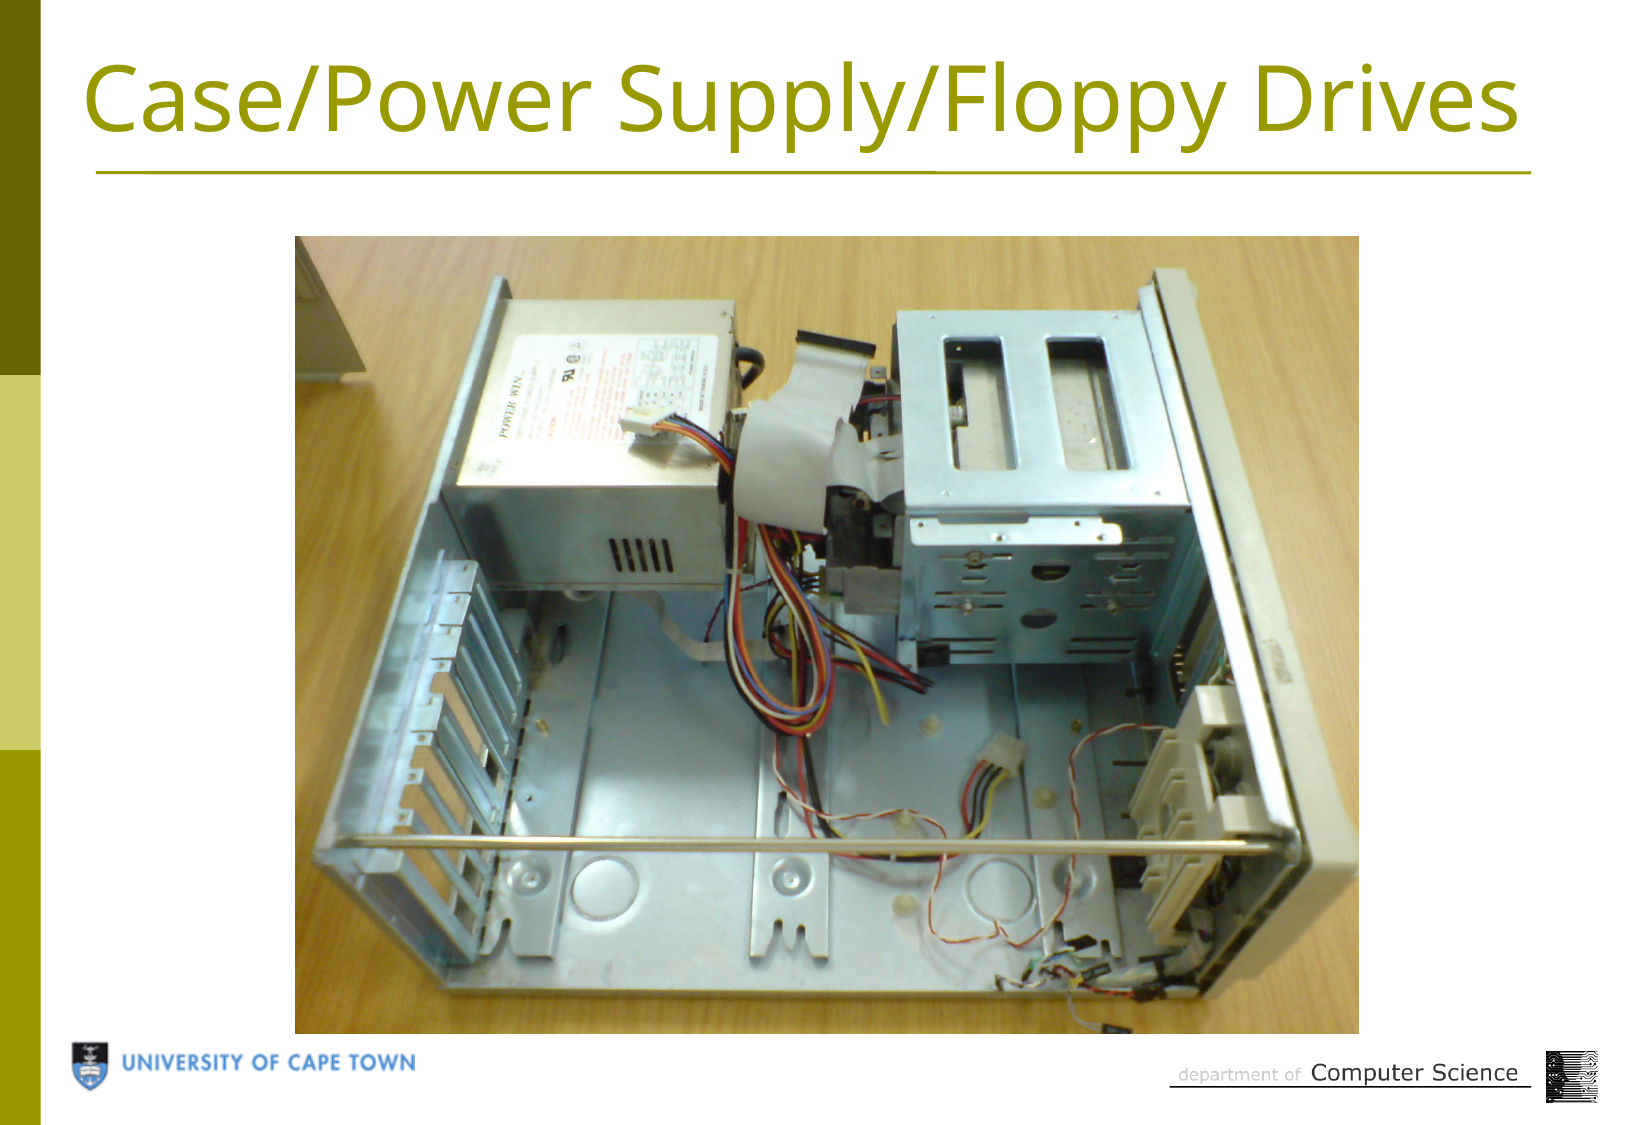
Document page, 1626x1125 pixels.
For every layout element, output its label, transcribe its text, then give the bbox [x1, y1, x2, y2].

picture [61, 236, 1359, 1103]
picture [1169, 1043, 1532, 1091]
title Case/Power Supply/Floppy Drives [81, 29, 1543, 172]
picture [1546, 1051, 1598, 1103]
